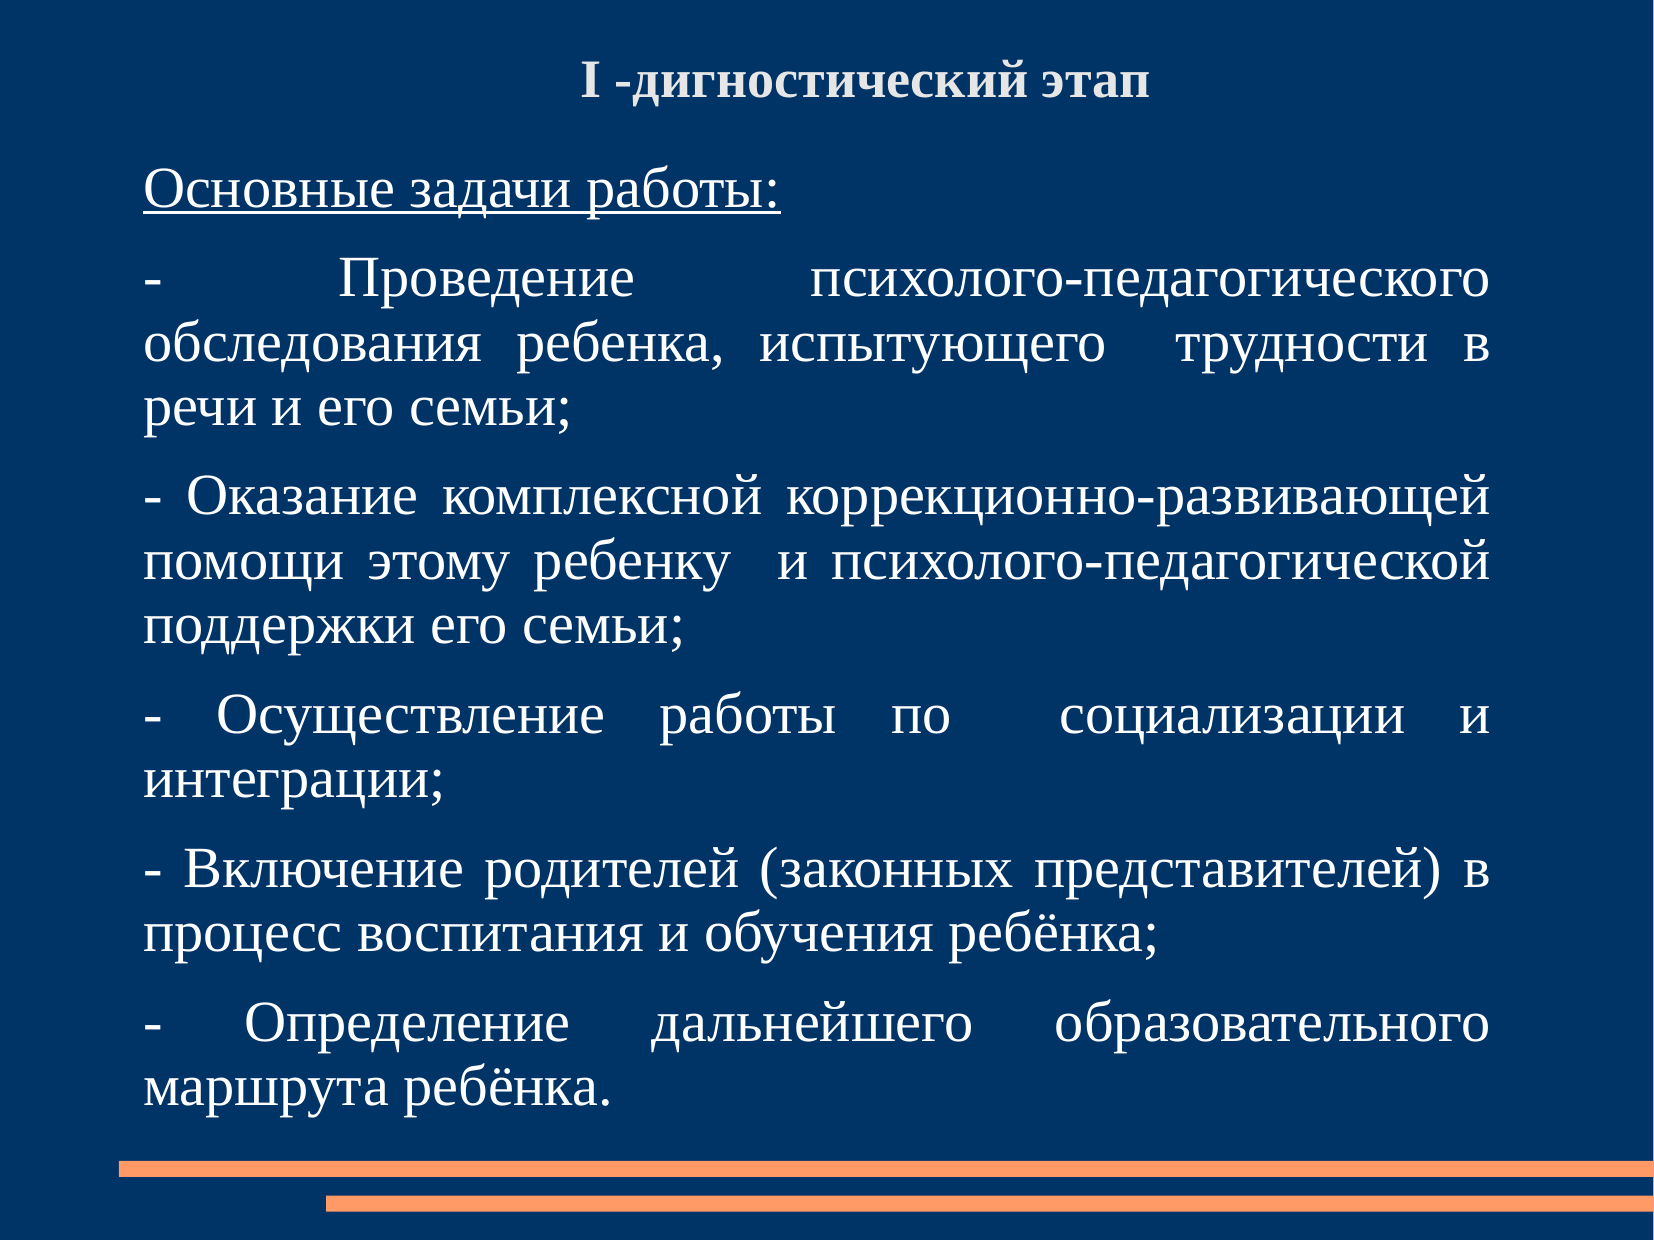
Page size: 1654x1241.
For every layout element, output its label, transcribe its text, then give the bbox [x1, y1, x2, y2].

text_box Основные задачи работы: - Проведение психолого-педагогического обследования ребенка, испытующего трудности в речи и его семьи; - Оказание комплексной коррекционно-развивающей помощи этому ребенку и психолого-педагогической поддержки его семьи; - Осуществление работы по социализации и интеграции; - Включение родителей (законных представителей) в процесс воспитания и обучения ребёнка; - Определение дальнейшего образовательного маршрута ребёнка. [128, 147, 1506, 1241]
list I -дигностический этап [0, 49, 1654, 1152]
